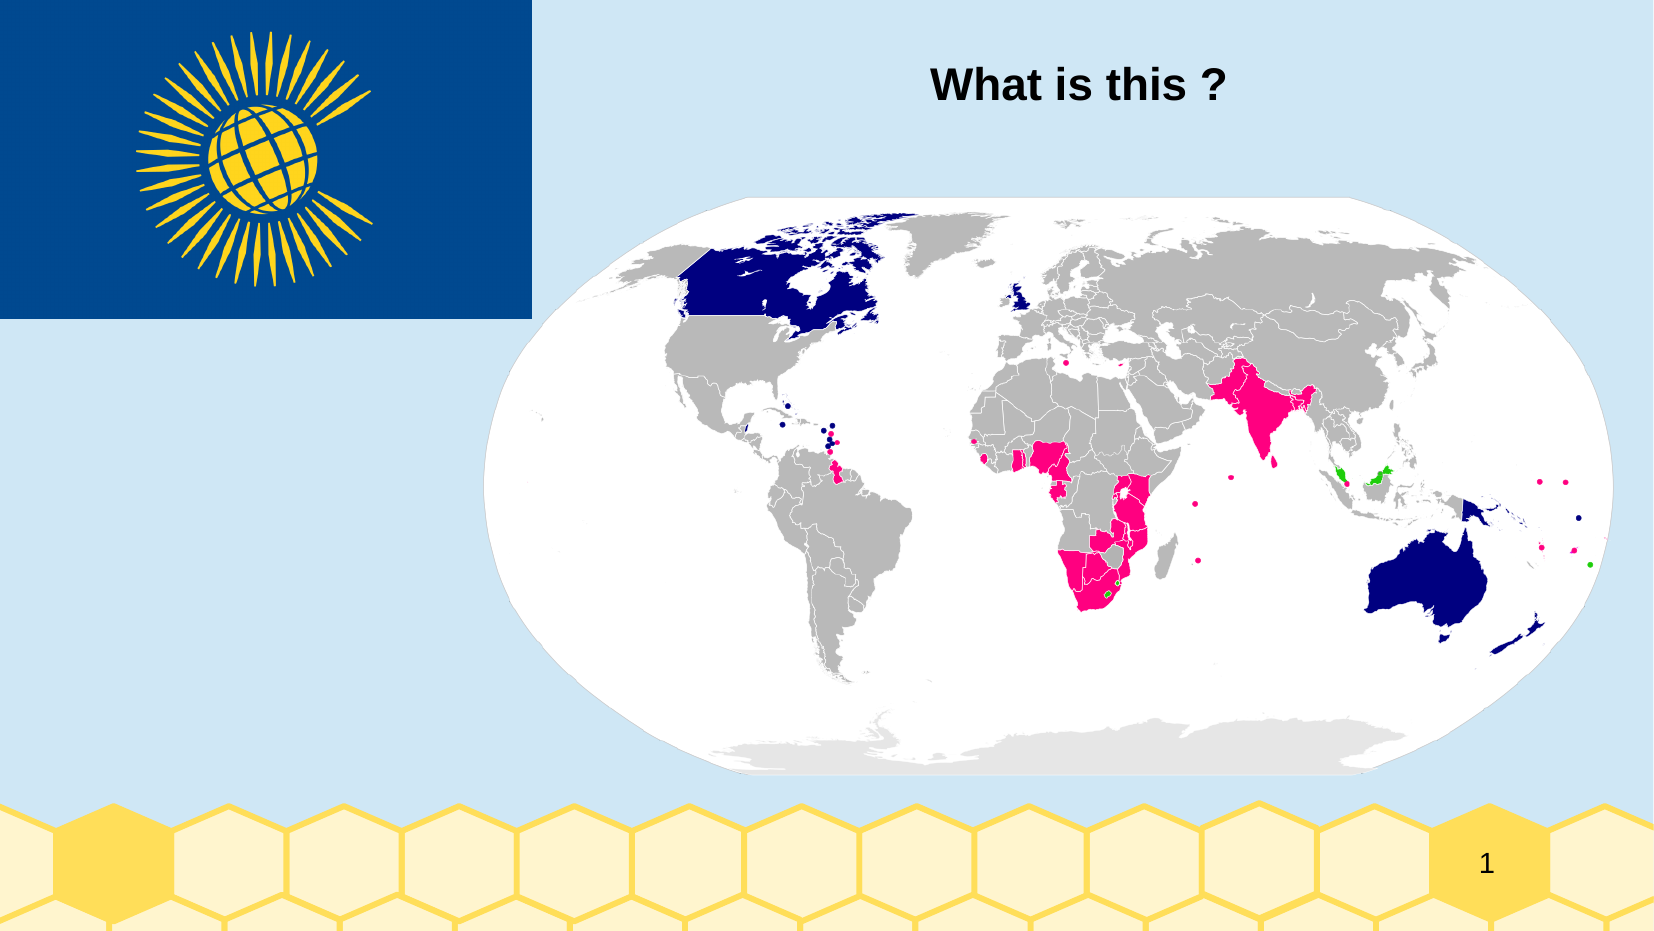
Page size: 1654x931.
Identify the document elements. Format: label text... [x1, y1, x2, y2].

text_box What is this ? [915, 52, 1243, 119]
picture [0, 0, 1654, 807]
